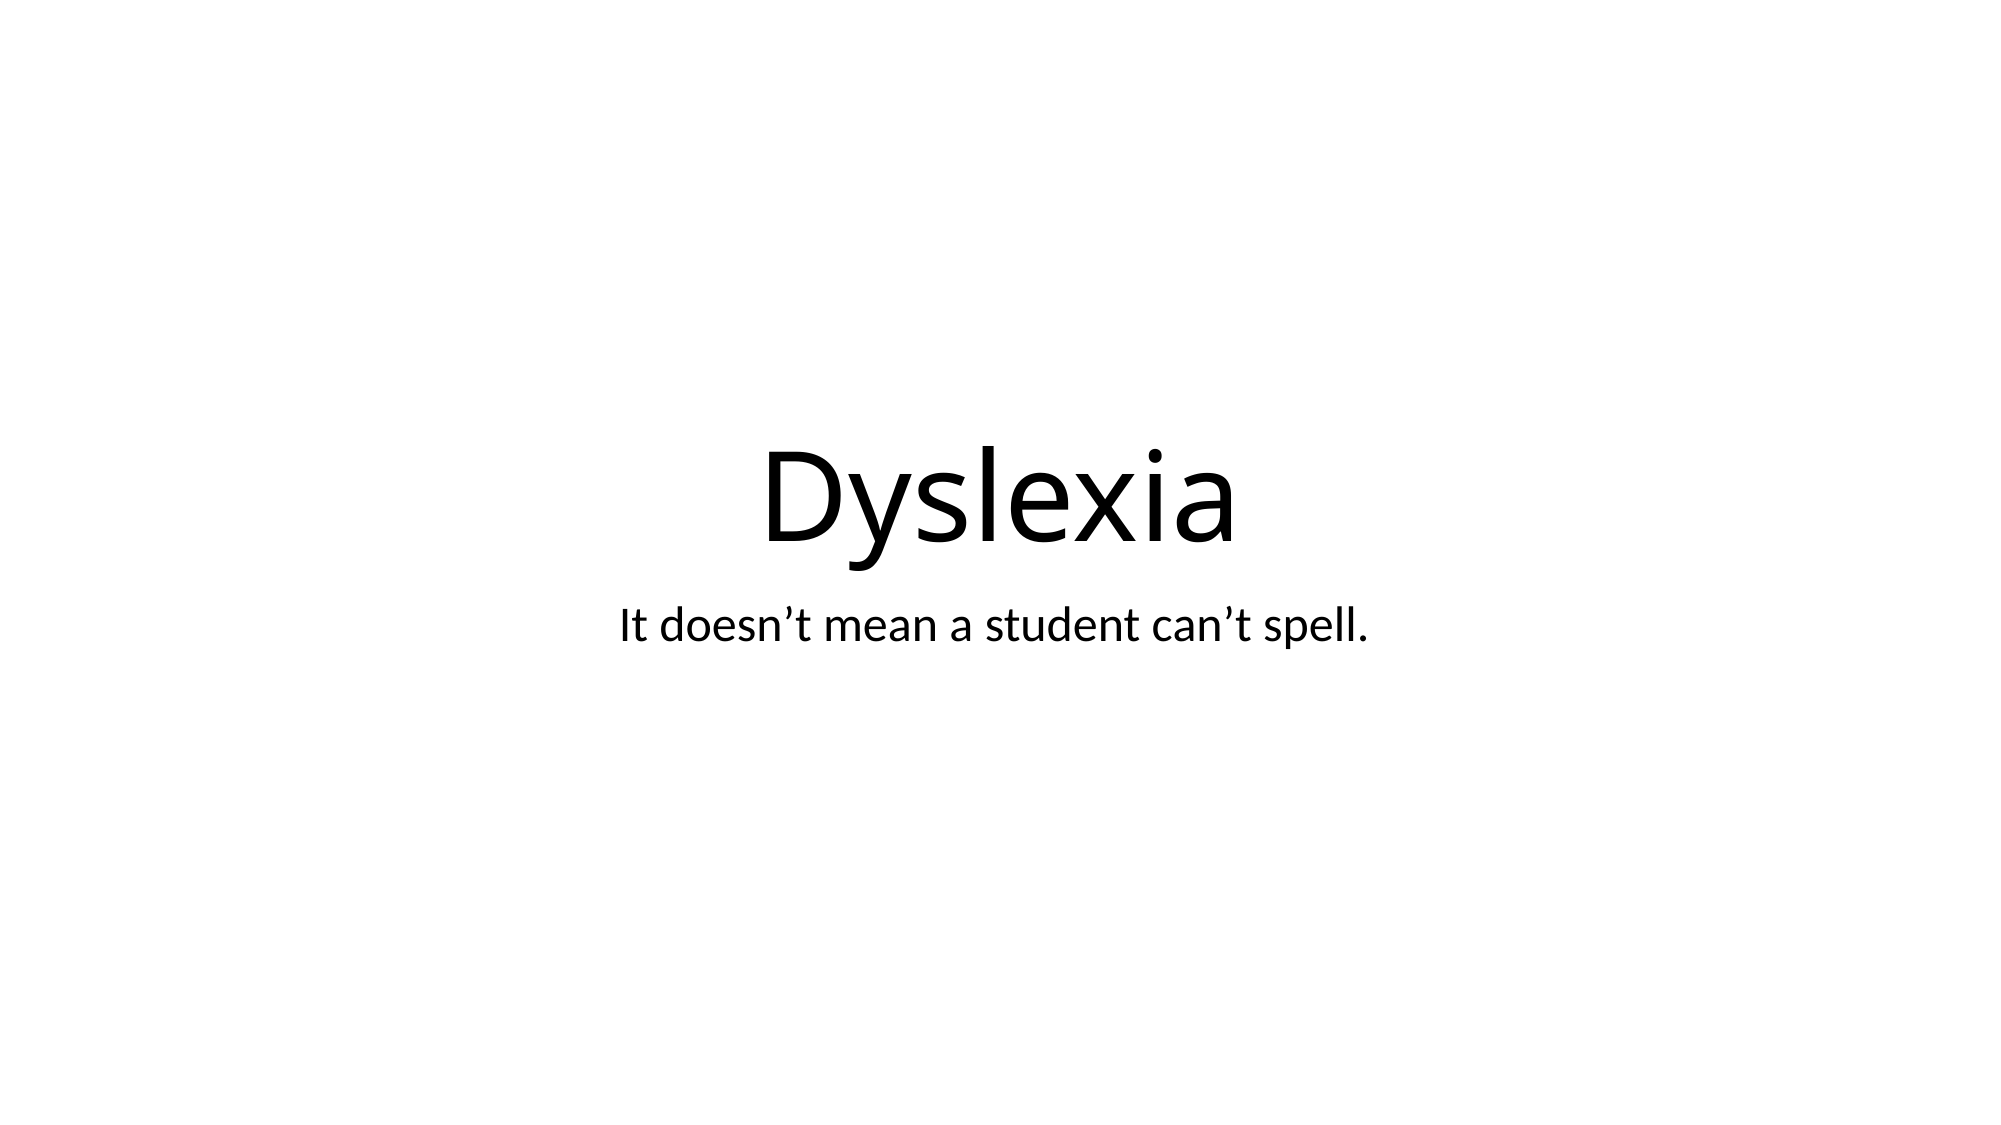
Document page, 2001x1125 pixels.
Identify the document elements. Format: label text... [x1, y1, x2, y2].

title Dyslexia [249, 184, 1750, 576]
subtitle It doesn’t mean a student can’t spell. [249, 590, 1750, 863]
